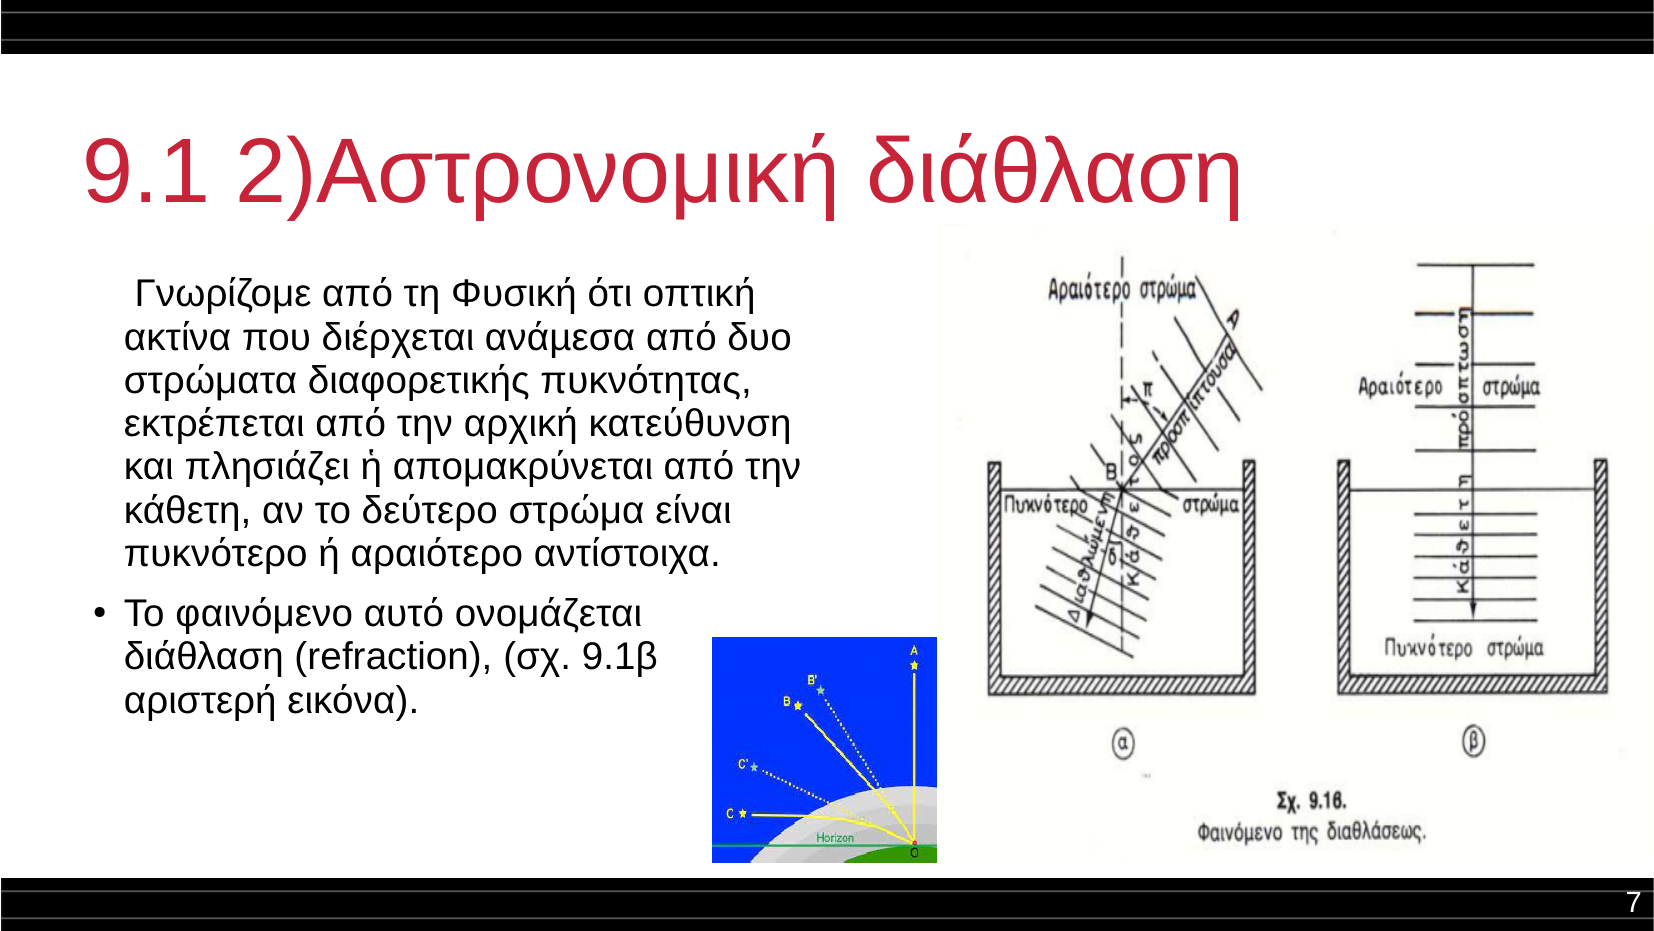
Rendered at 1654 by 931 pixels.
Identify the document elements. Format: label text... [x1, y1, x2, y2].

title 9.1 2)Αστρονομική διάθλαση [82, 92, 1571, 249]
picture [1, 0, 1654, 54]
list Γνωρίζομε από τη Φυσική ότι οπτική ακτίνα που διέρχεται ανάµεσα από δυο στρώματα διαφορετικής πυκνότητας, εκτρέπεται από την αρχική κατεύθυνση και πλησιάζει ἡ απομακρύνεται από την κάθετη, αν το δεύτερο στρώμα είναι πυκνότερο ή αραιότερο αντίστοιχα. Το φαινόμενο αυτό ονομάζεται διάθλαση (refraction), (σχ. 9.1β αριστερή εικόνα). [82, 271, 809, 758]
picture [712, 224, 1653, 863]
picture [1, 878, 1654, 931]
